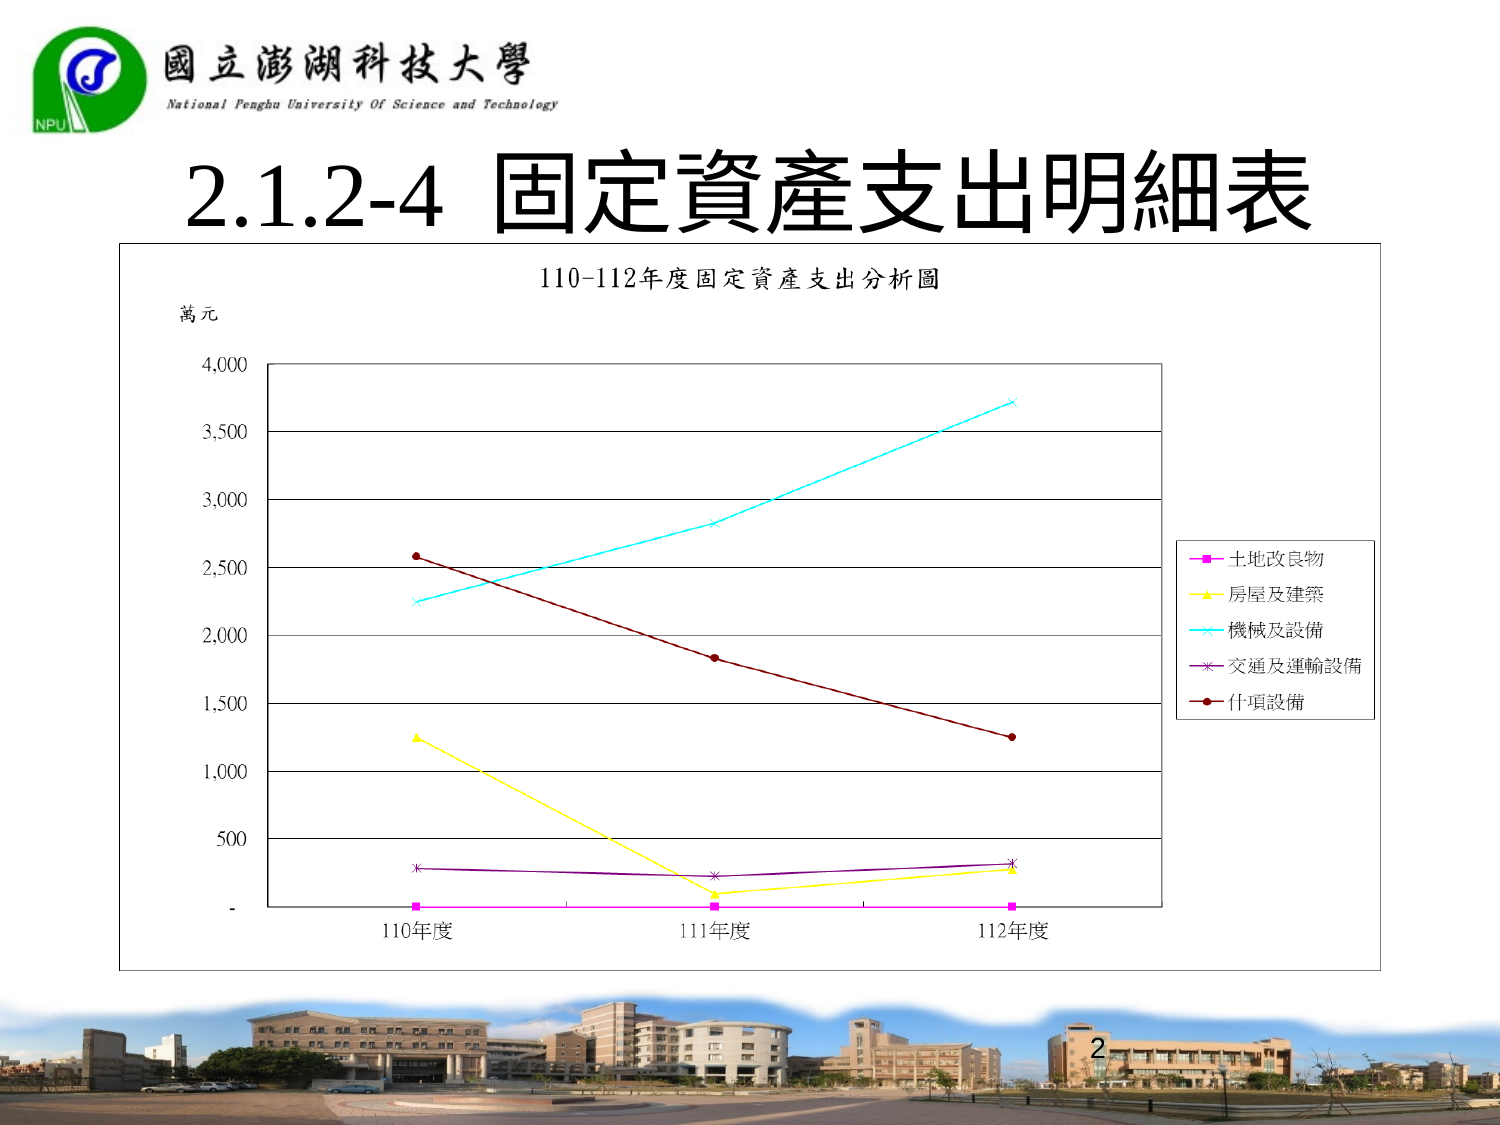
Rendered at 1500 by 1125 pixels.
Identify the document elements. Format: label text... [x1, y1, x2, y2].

title 2.1.2-4 固定資產支出明細表 [75, 126, 1426, 244]
picture [119, 243, 1381, 971]
